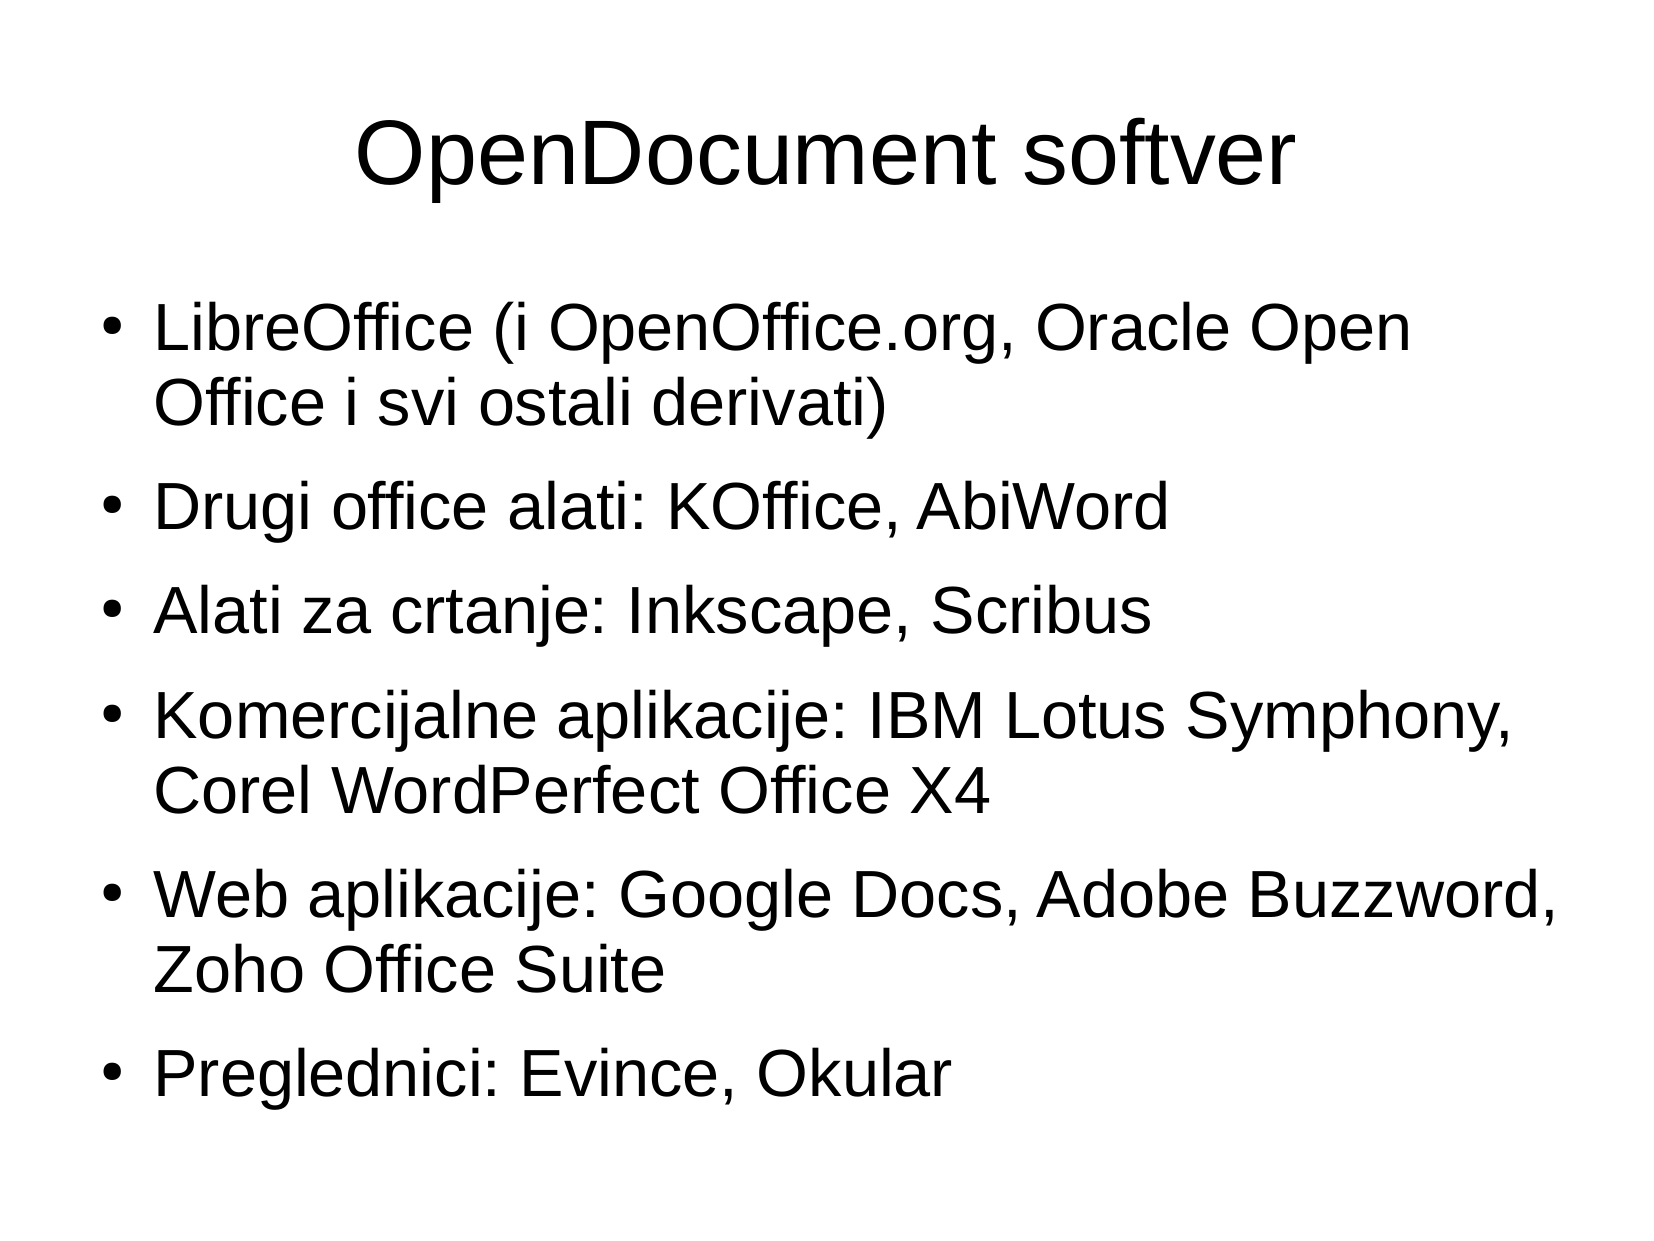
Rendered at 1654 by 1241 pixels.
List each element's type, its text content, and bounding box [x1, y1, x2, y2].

list LibreOffice (i OpenOffice.org, Oracle Open Office i svi ostali derivati) Drugi office alati: KOffice, AbiWord Alati za crtanje: Inkscape, Scribus Komercijalne aplikacije: IBM Lotus Symphony, Corel WordPerfect Office X4 Web aplikacije: Google Docs, Adobe Buzzword, Zoho Office Suite Preglednici: Evince, Okular [82, 290, 1571, 1109]
title OpenDocument softver [82, 49, 1571, 257]
